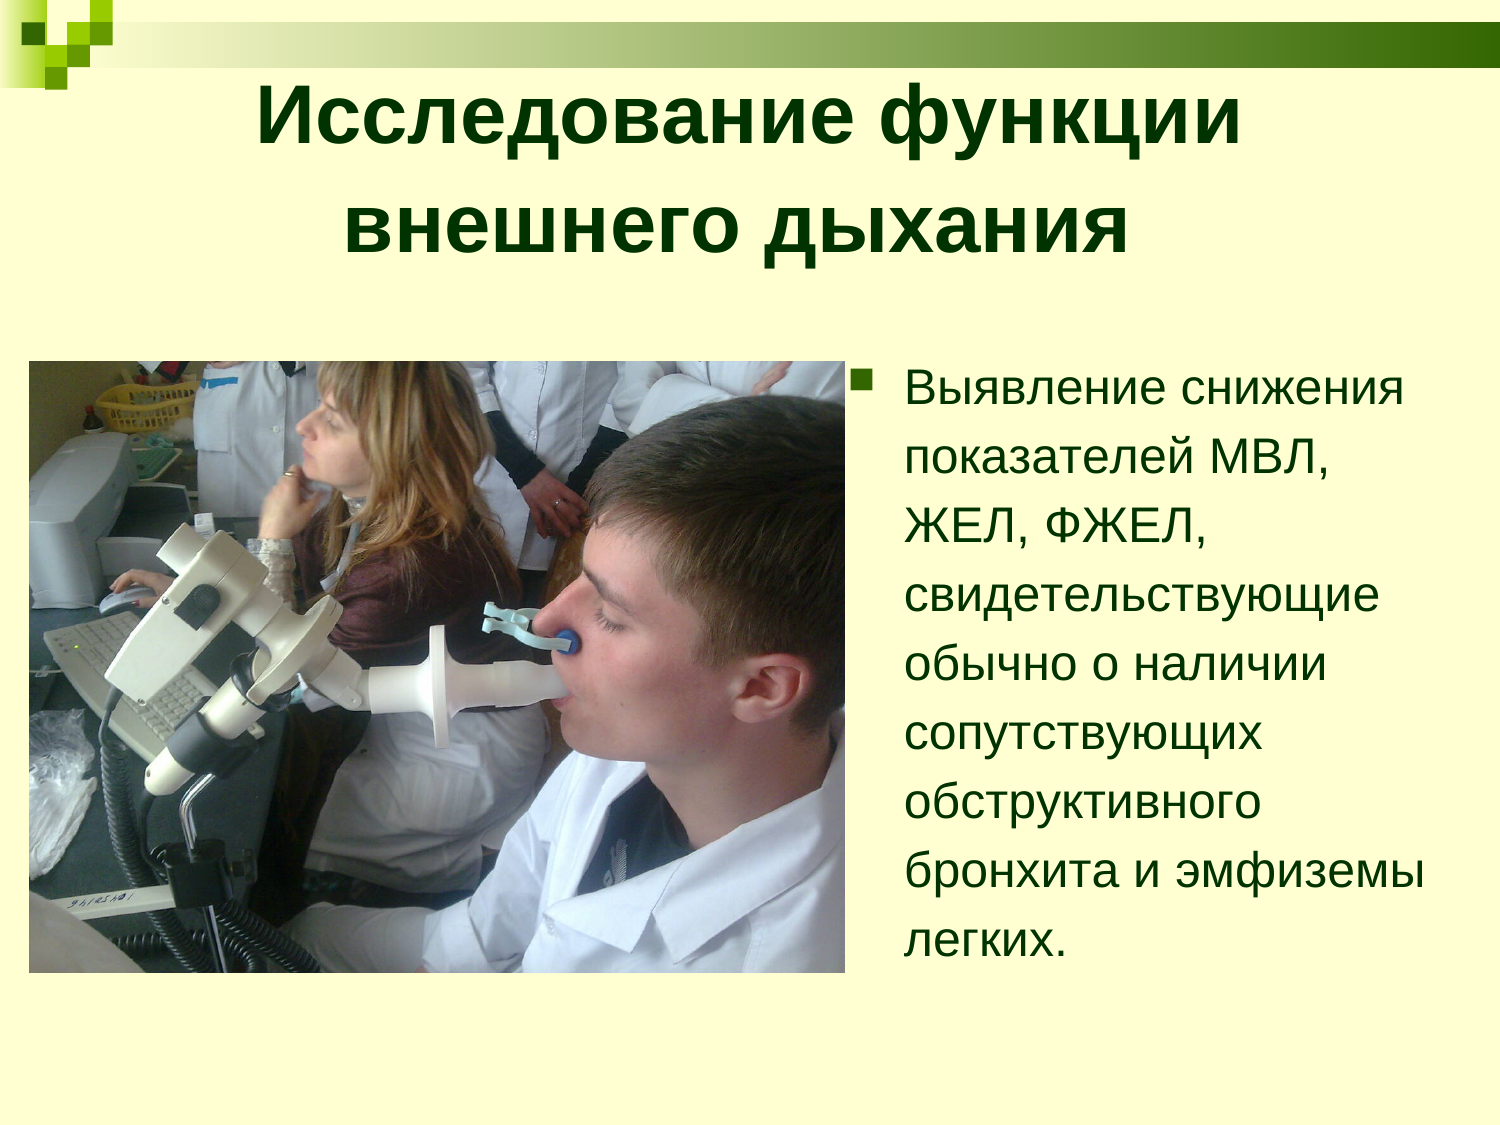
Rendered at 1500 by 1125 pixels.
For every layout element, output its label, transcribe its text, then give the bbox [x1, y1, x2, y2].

title Исследование функции внешнего дыхания [75, 52, 1426, 278]
picture [29, 361, 845, 973]
list Выявление снижения показателей МВЛ, ЖЕЛ, ФЖЕЛ, свидетельствующие обычно о наличии сопутствующих обструктивного бронхита и эмфиземы легких. [832, 337, 1460, 976]
